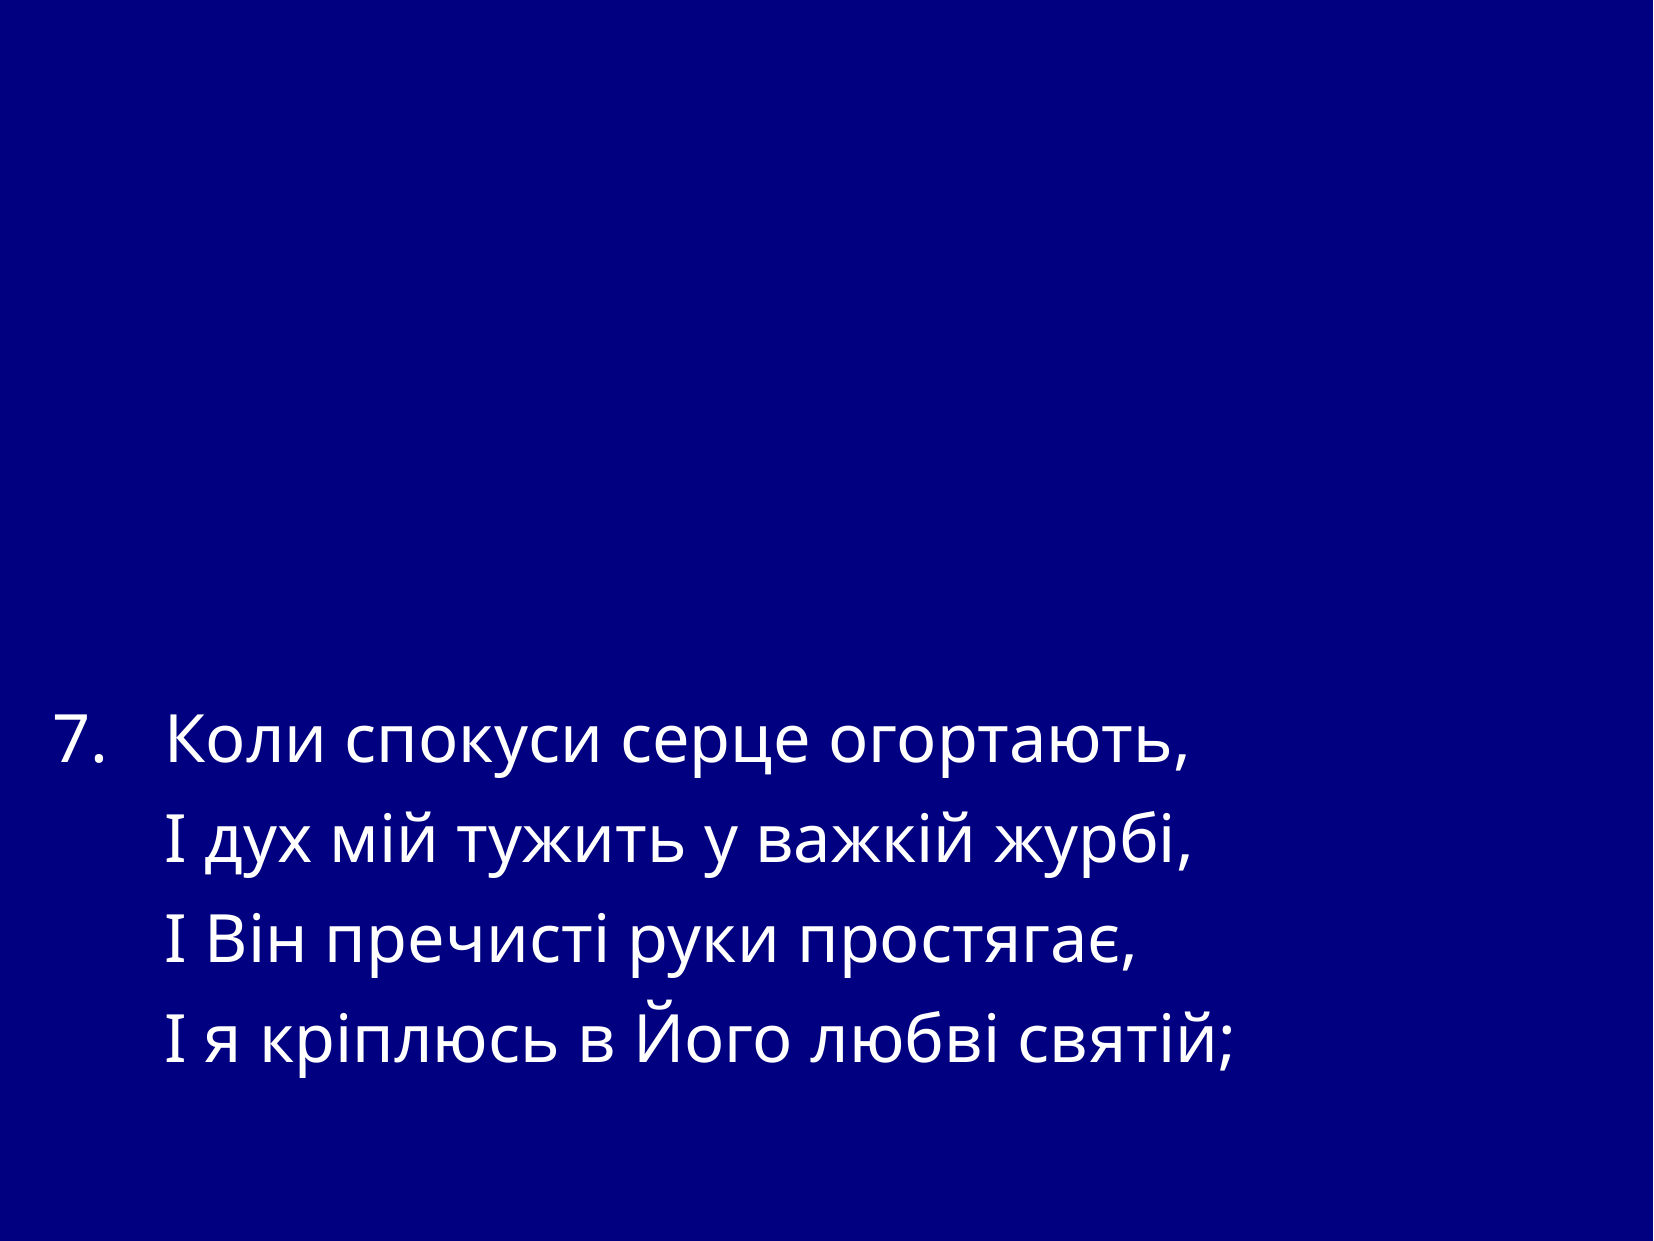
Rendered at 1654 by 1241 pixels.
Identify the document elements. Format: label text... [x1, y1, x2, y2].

text_box 7. Коли спокуси серце огортають, І дух мій тужить у важкій журбі, І Він пречисті руки простягає, І я кріплюсь в Його любві святій; [37, 675, 1576, 1163]
